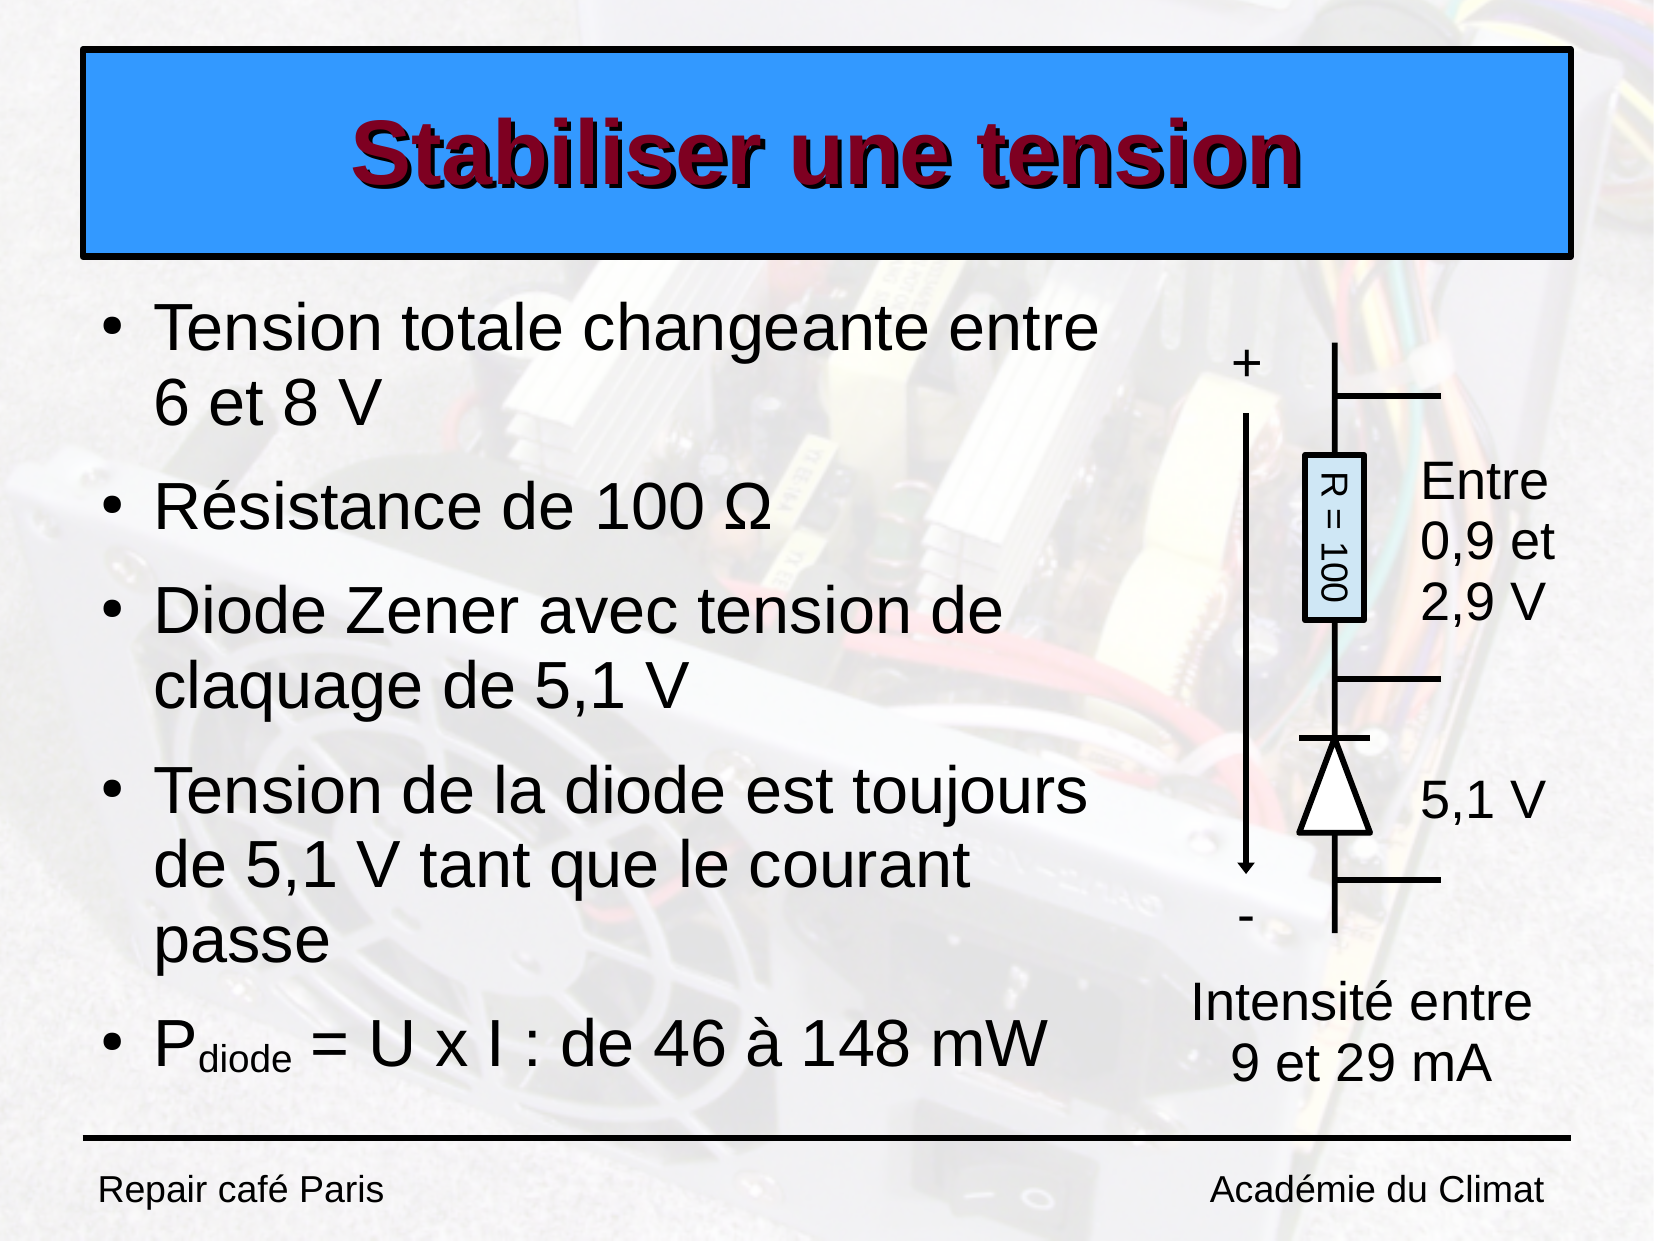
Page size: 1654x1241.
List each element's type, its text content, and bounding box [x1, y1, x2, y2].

text_box - [1222, 877, 1271, 953]
text_box + [1216, 324, 1278, 401]
text_box R = 100 [1305, 454, 1365, 621]
text_box 5,1 V [1405, 761, 1562, 838]
list Tension totale changeante entre 6 et 8 V Résistance de 100 Ω Diode Zener avec tension de claquage de 5,1 V Tension de la diode est toujours de 5,1 V tant que le courant passe Pdiode = U x I : de 46 à 148 mW [82, 290, 1134, 1099]
text_box Entre 0,9 et 2,9 V [1405, 442, 1586, 640]
text_box Repair café Paris Académie du Climat [82, 1161, 1571, 1219]
title Stabiliser une tension [82, 49, 1571, 257]
text_box Intensité entre 9 et 29 mA [1175, 964, 1549, 1101]
text_box [1299, 741, 1371, 833]
picture [0, 0, 1654, 1241]
